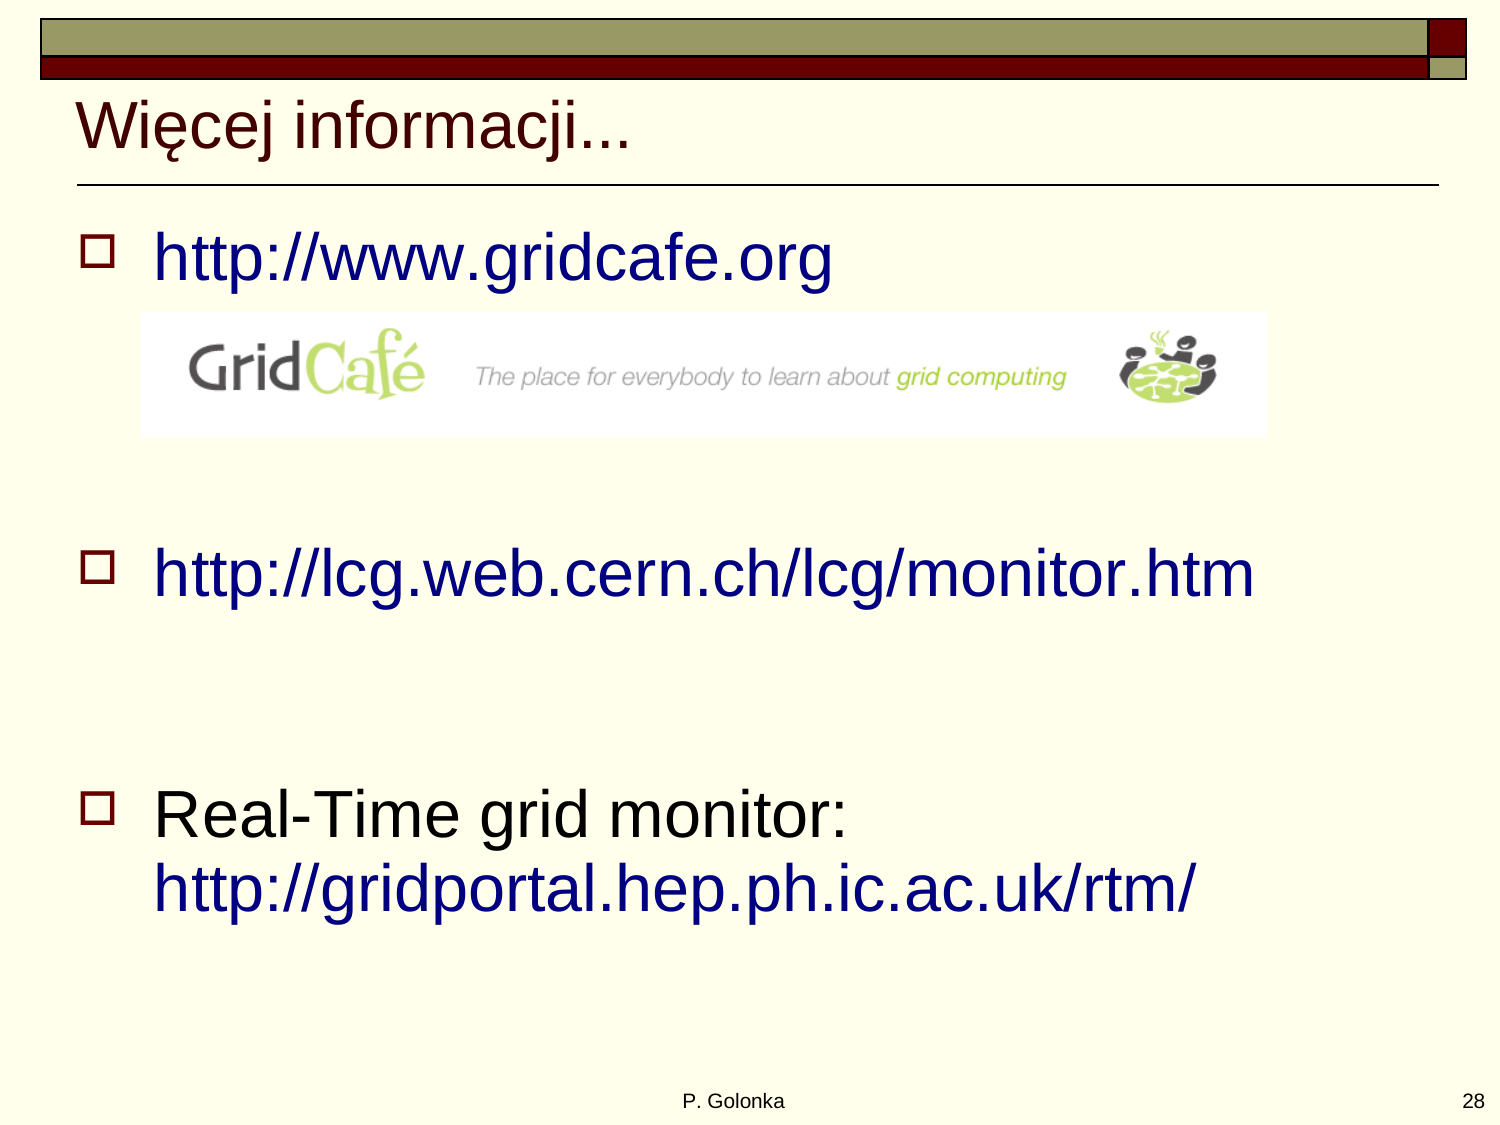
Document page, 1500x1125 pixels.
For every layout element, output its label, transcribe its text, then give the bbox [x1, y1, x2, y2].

list http://www.gridcafe.org http://lcg.web.cern.ch/lcg/monitor.htm Real-Time grid monitor: http://gridportal.hep.ph.ic.ac.uk/rtm/ [76, 220, 1427, 1044]
picture [141, 312, 1267, 438]
title Więcej informacji... [75, 84, 1426, 166]
